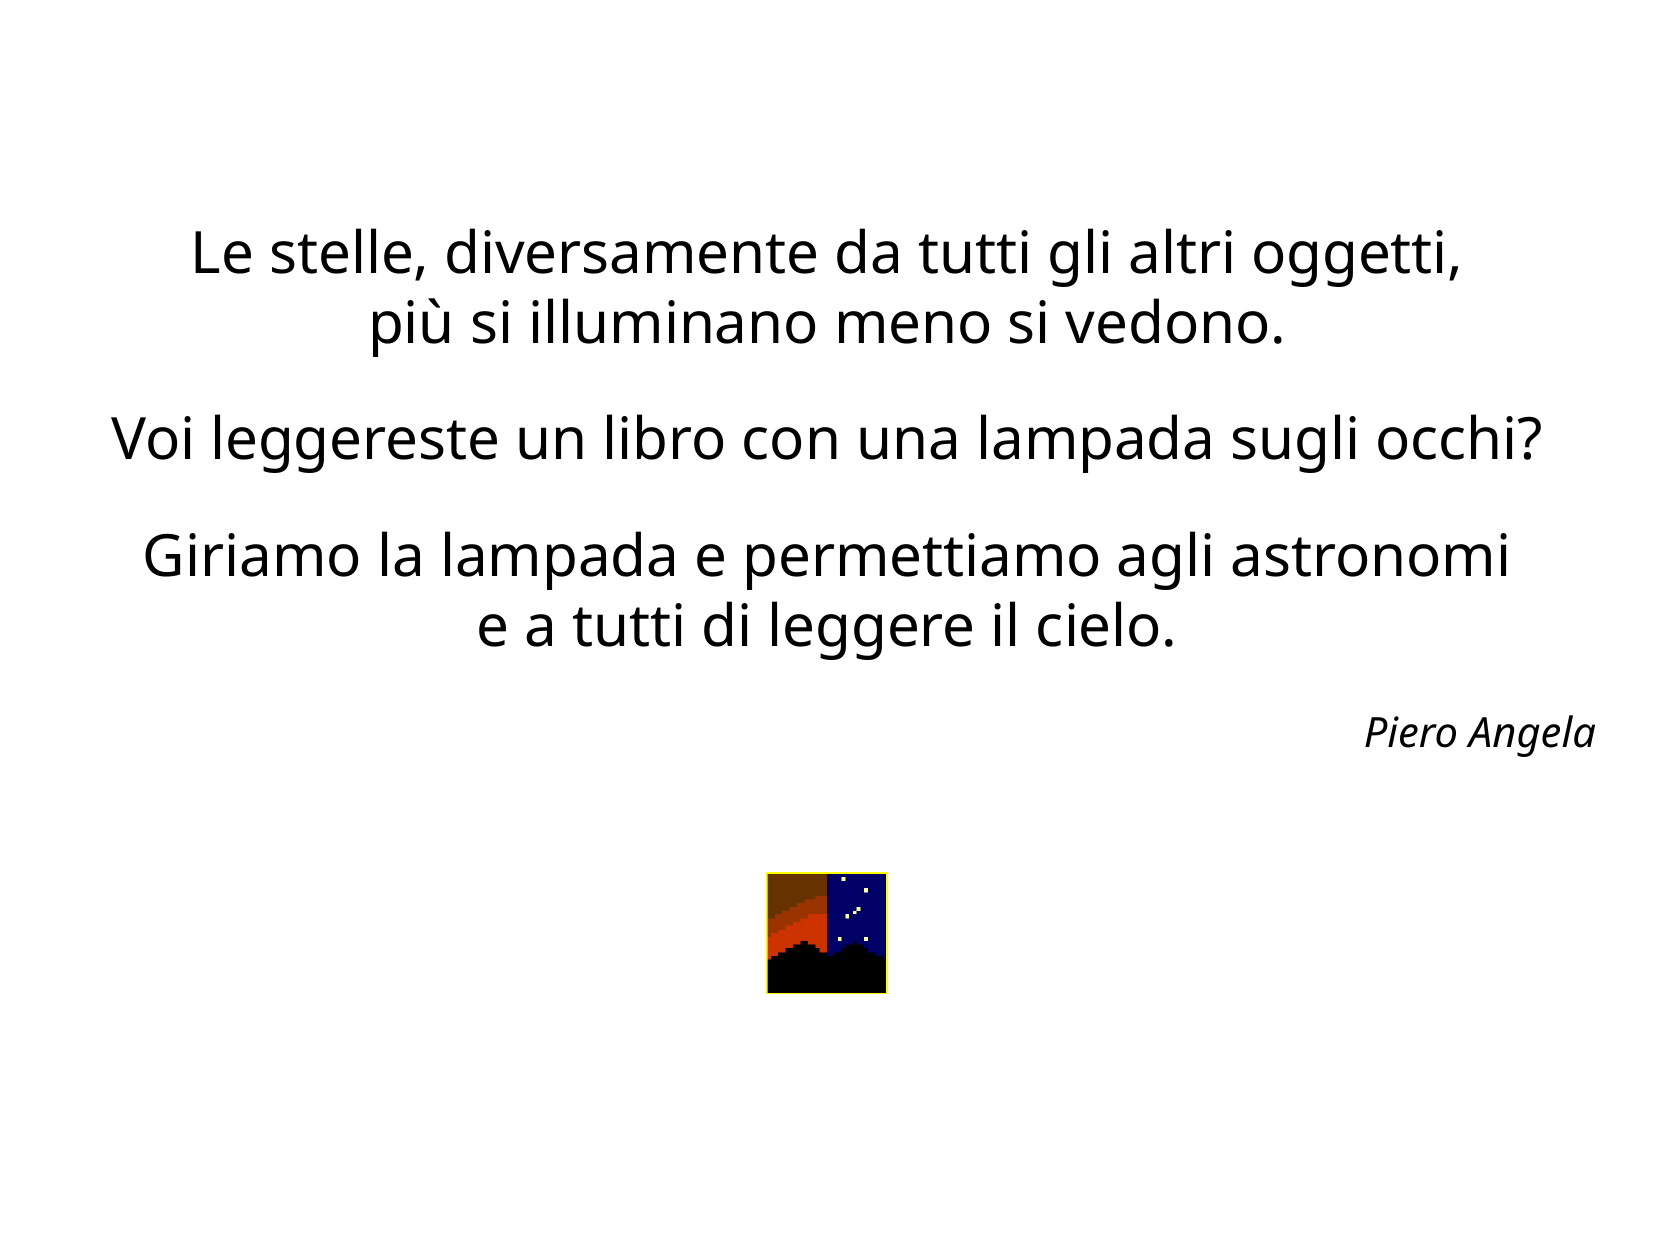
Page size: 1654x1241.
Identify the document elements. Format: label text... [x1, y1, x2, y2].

text_box Le stelle, diversamente da tutti gli altri oggetti, più si illuminano meno si vedono. Voi leggereste un libro con una lampada sugli occhi? Giriamo la lampada e permettiamo agli astronomi e a tutti di leggere il cielo. Piero Angela [0, 207, 1654, 764]
chart [767, 874, 886, 993]
